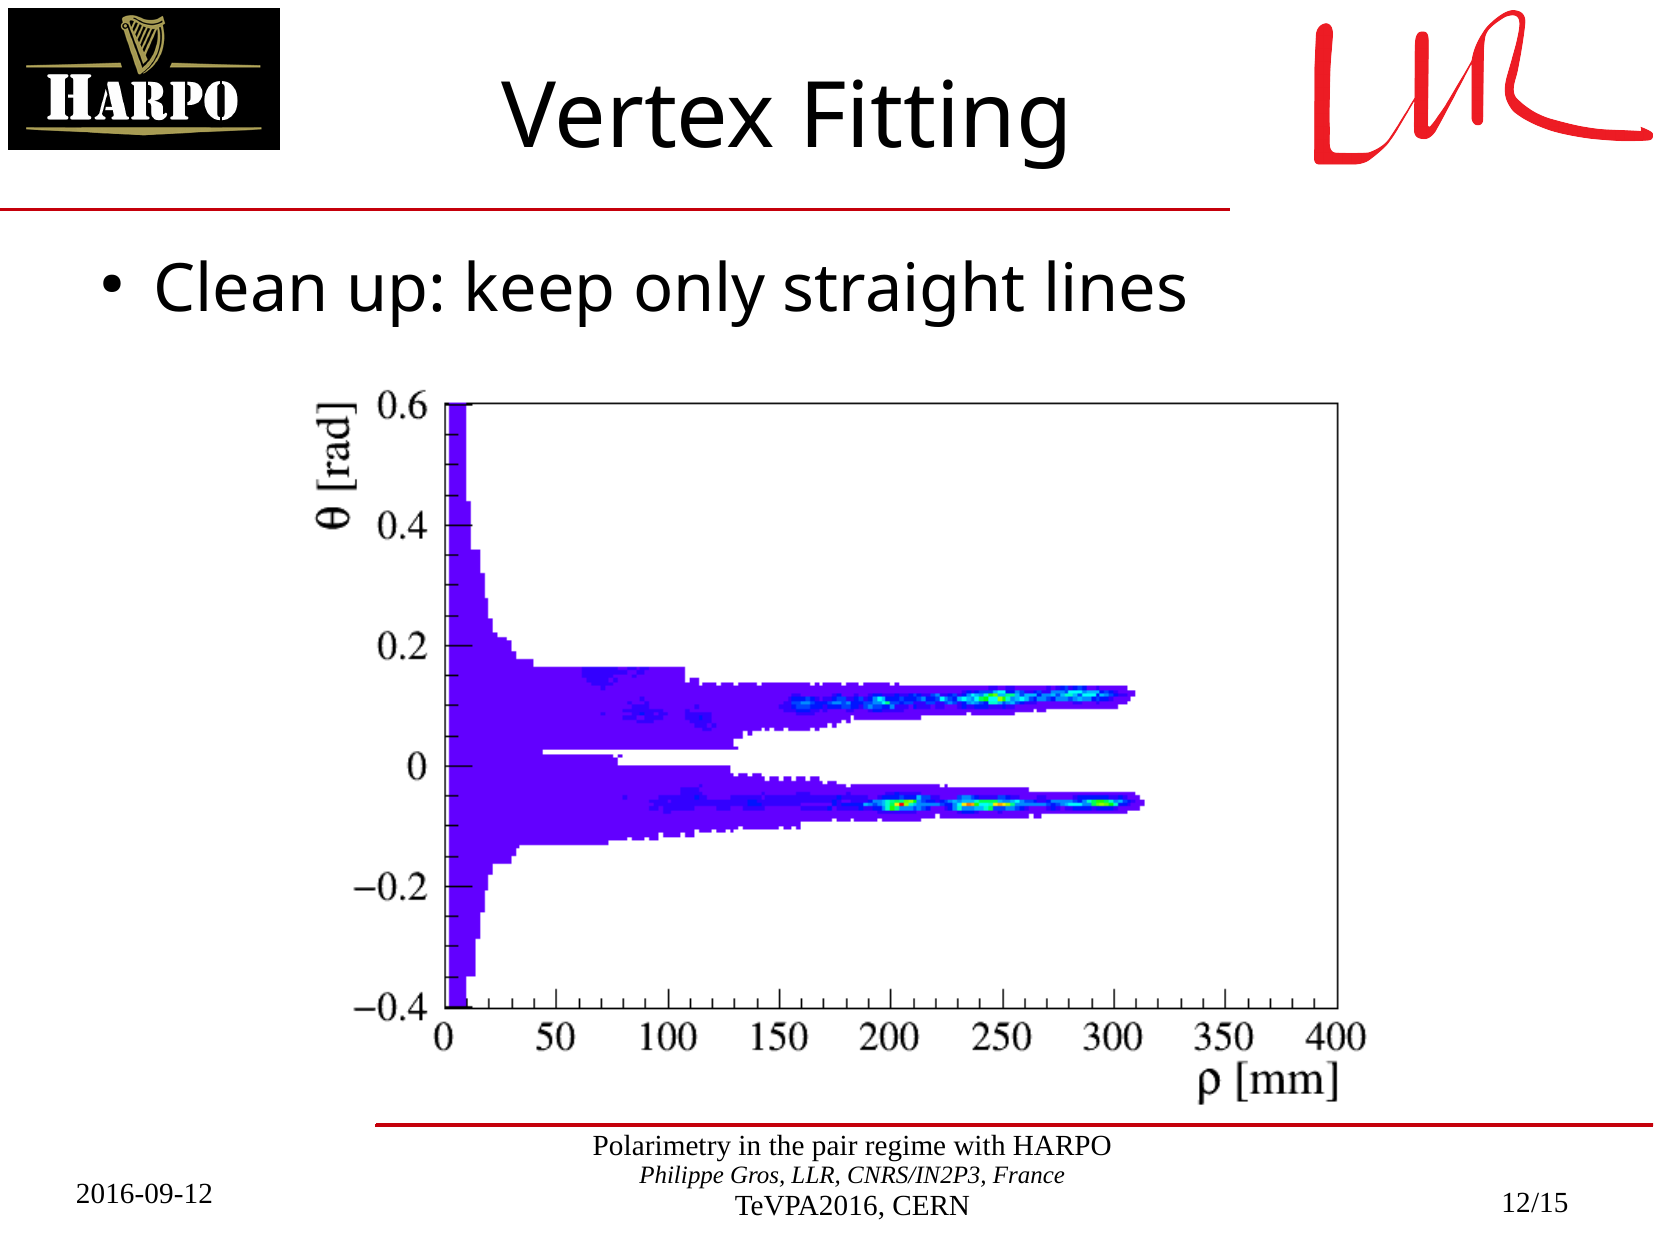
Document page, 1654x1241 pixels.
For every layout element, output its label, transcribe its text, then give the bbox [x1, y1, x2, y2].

title Vertex Fitting [284, 14, 1290, 210]
picture [1314, 10, 1653, 165]
list Clean up: keep only straight lines [82, 239, 1571, 1102]
picture [8, 8, 280, 150]
picture [282, 381, 1370, 1120]
